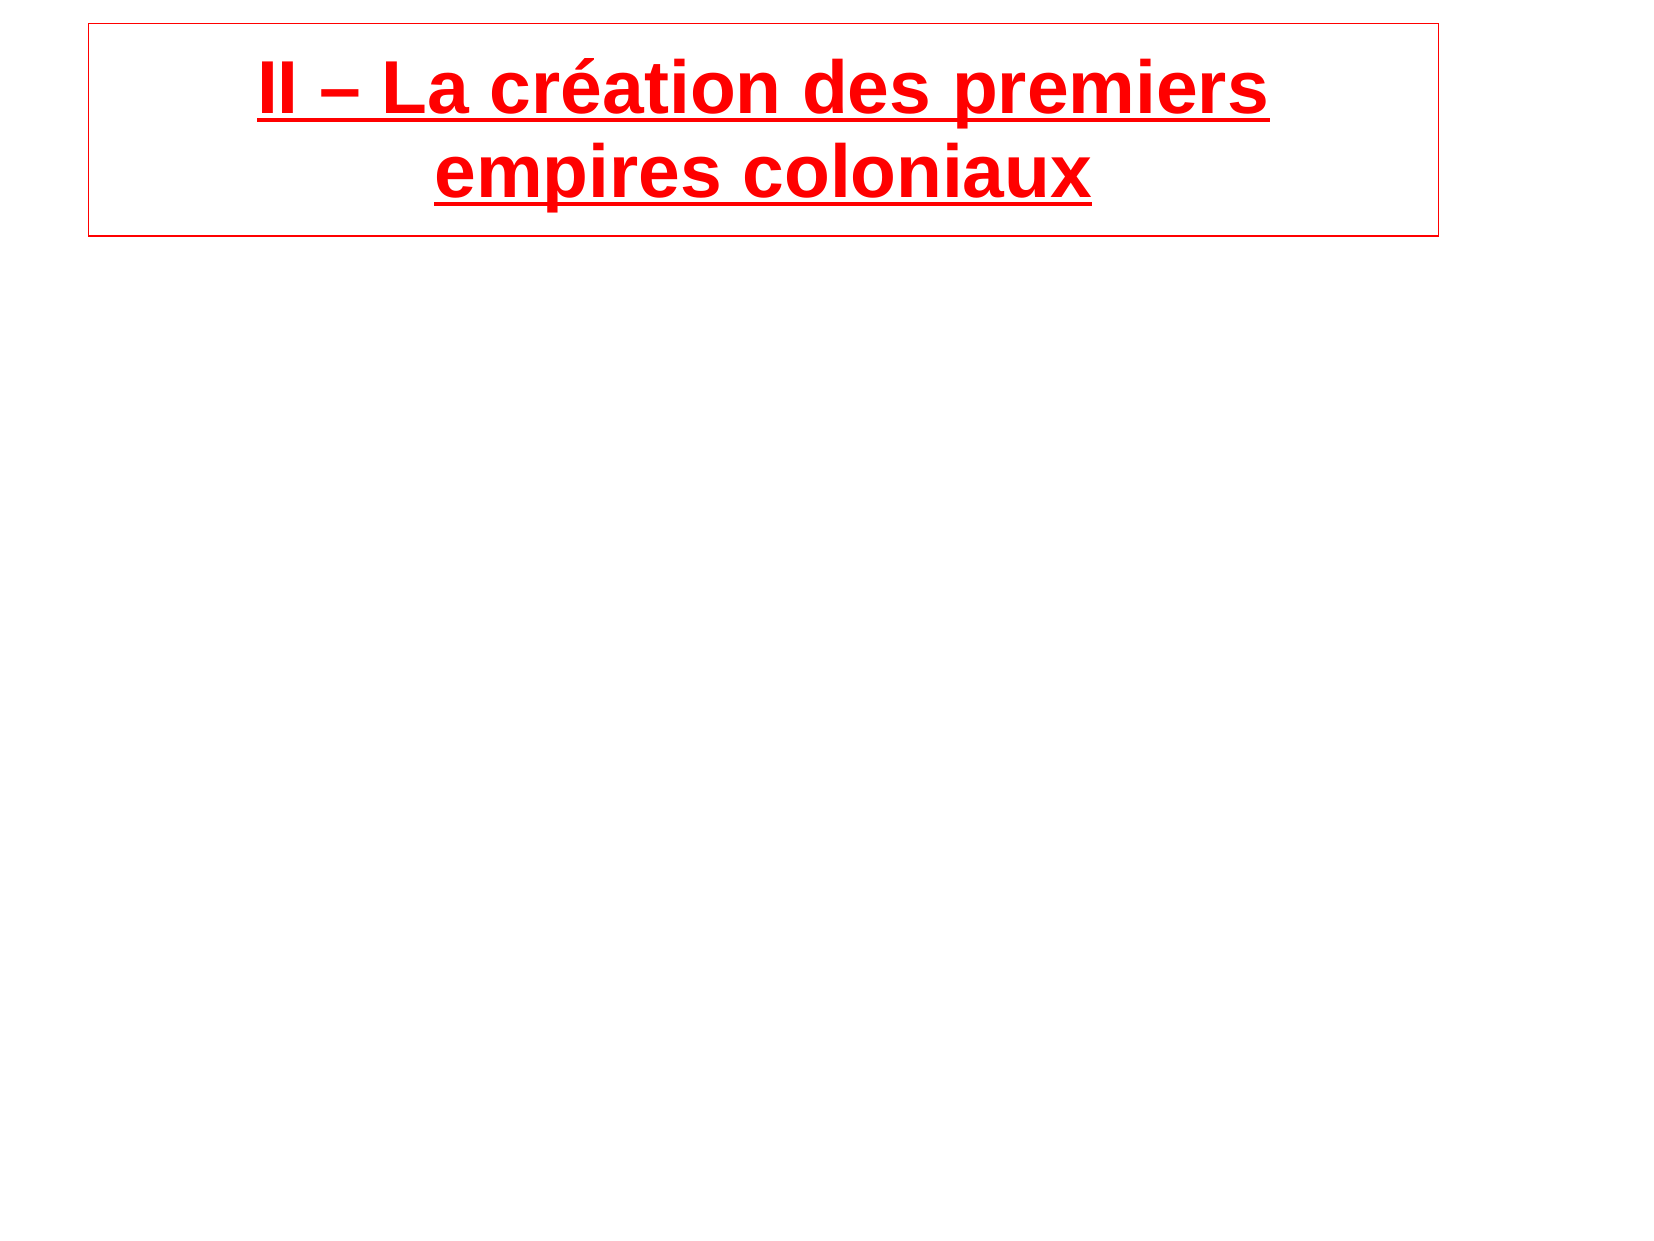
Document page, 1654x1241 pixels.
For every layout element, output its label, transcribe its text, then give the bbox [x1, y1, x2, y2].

text_box II – La création des premiers empires coloniaux [88, 23, 1439, 237]
